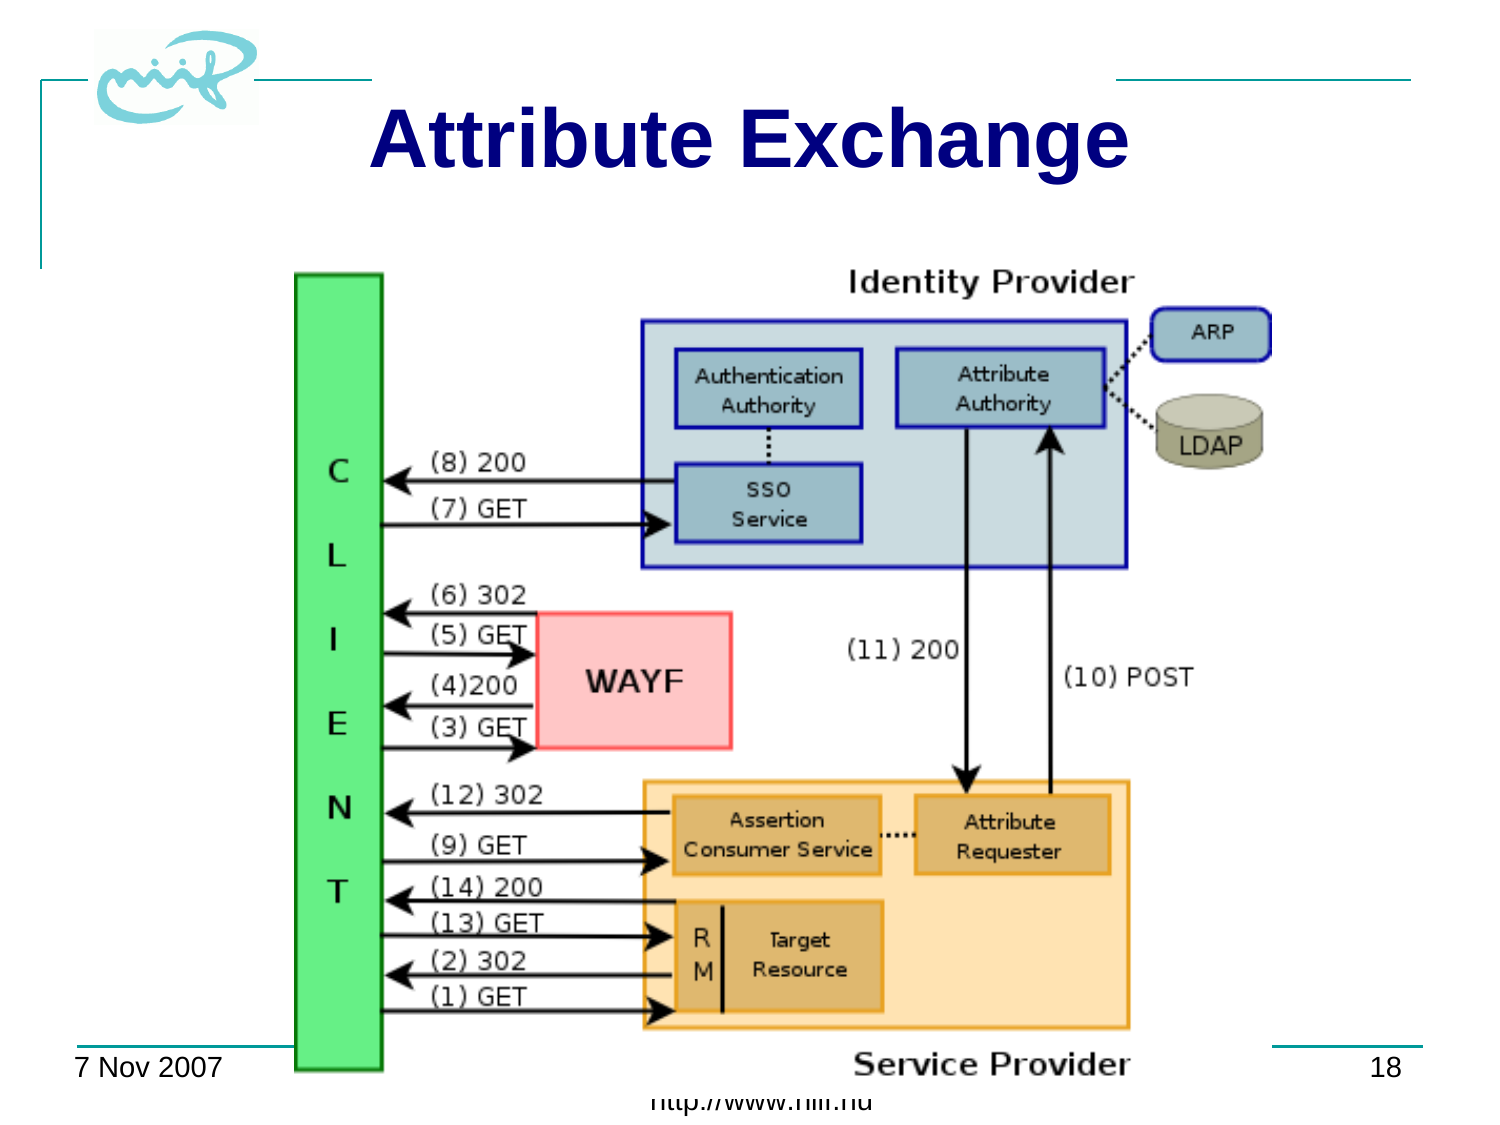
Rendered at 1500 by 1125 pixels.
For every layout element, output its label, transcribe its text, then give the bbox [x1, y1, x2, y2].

picture [294, 264, 1272, 1099]
title Attribute Exchange [75, 45, 1426, 233]
picture [94, 29, 259, 45]
